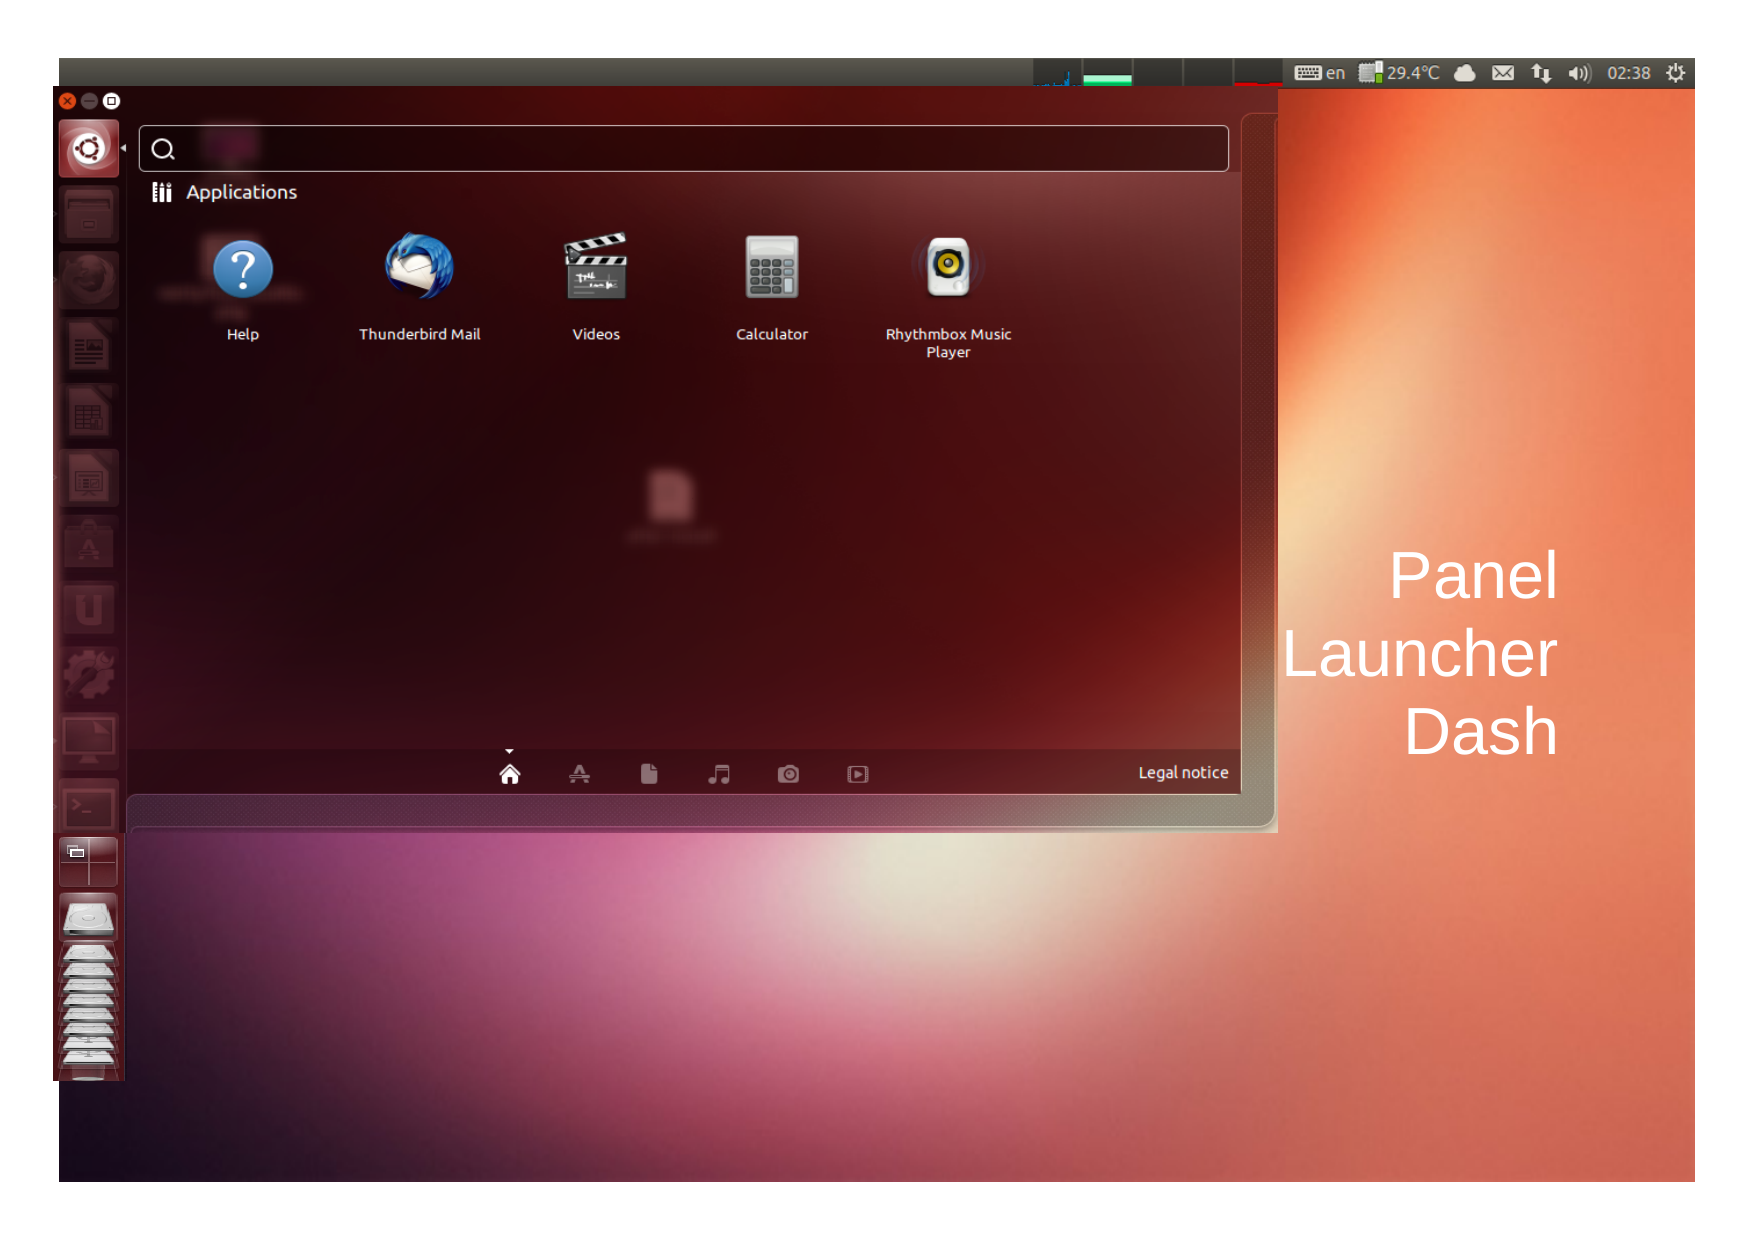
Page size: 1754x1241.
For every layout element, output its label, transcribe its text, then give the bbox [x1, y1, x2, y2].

subtitle Panel Launcher Dash [140, 321, 1581, 985]
picture [53, 58, 1695, 1182]
title اجزای یونیتی [1278, 103, 1614, 292]
